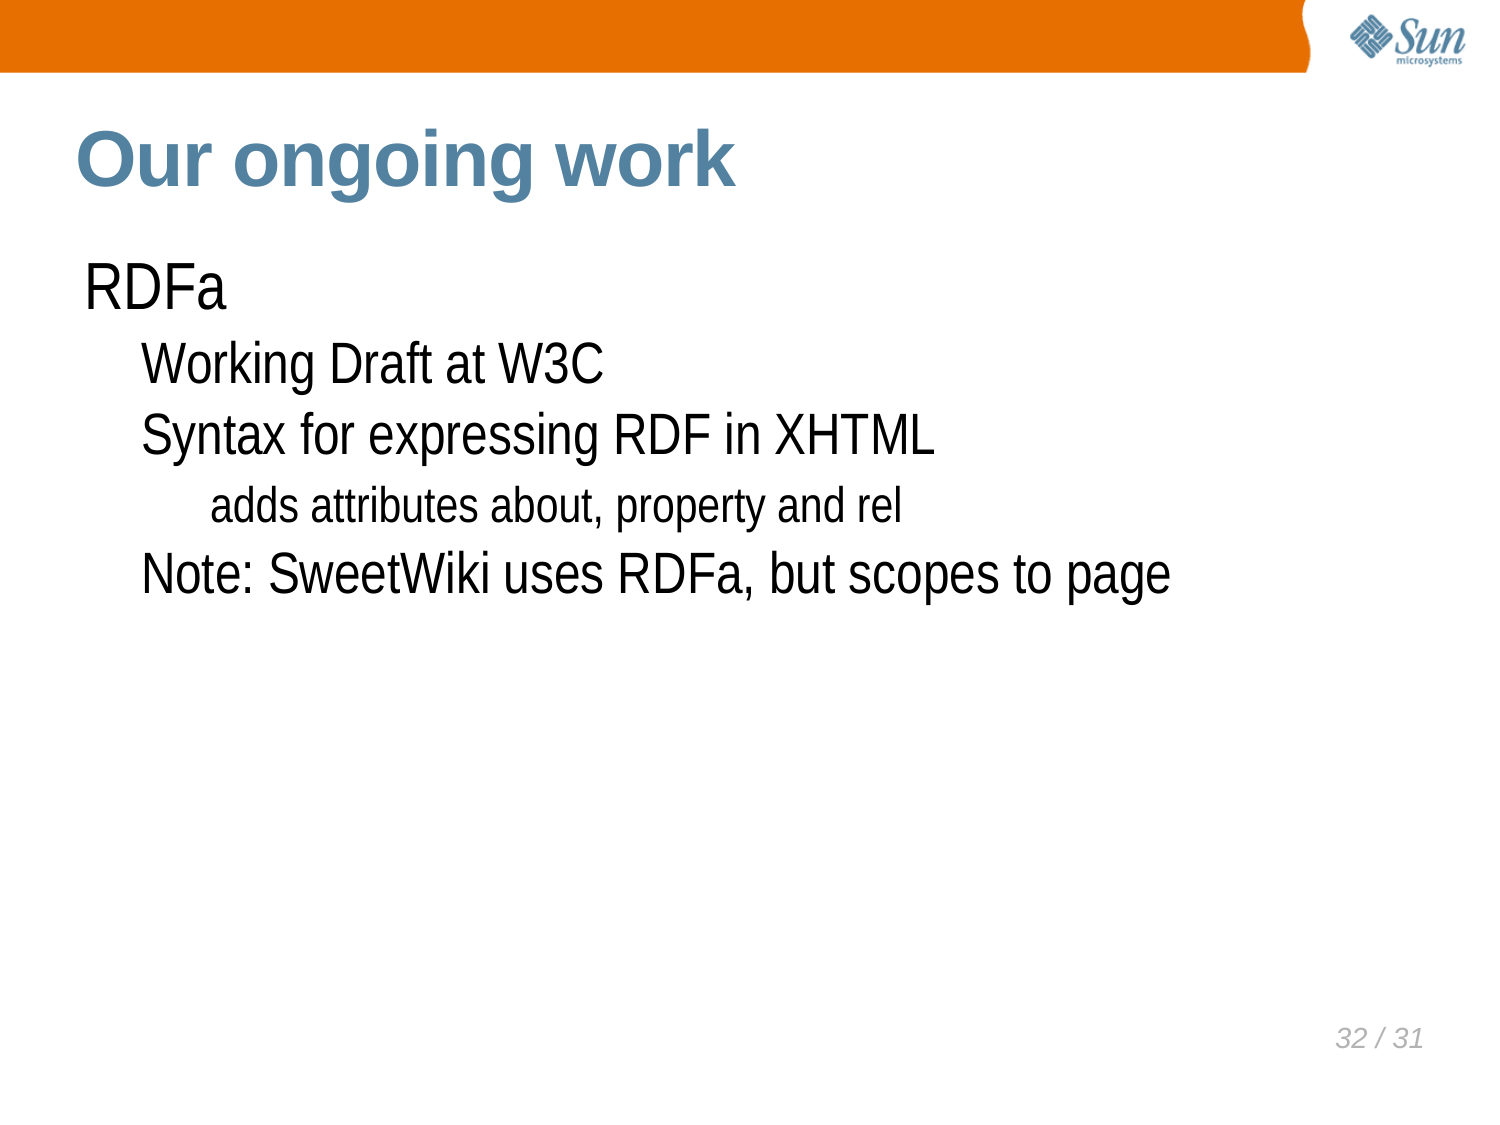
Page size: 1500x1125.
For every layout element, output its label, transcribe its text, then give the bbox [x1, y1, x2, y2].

title Our ongoing work [75, 122, 1438, 228]
list RDFa Working Draft at W3C Syntax for expressing RDF in XHTML adds attributes about, property and rel Note: SweetWiki uses RDFa, but scopes to page [64, 257, 1402, 1017]
picture [0, 0, 1500, 75]
